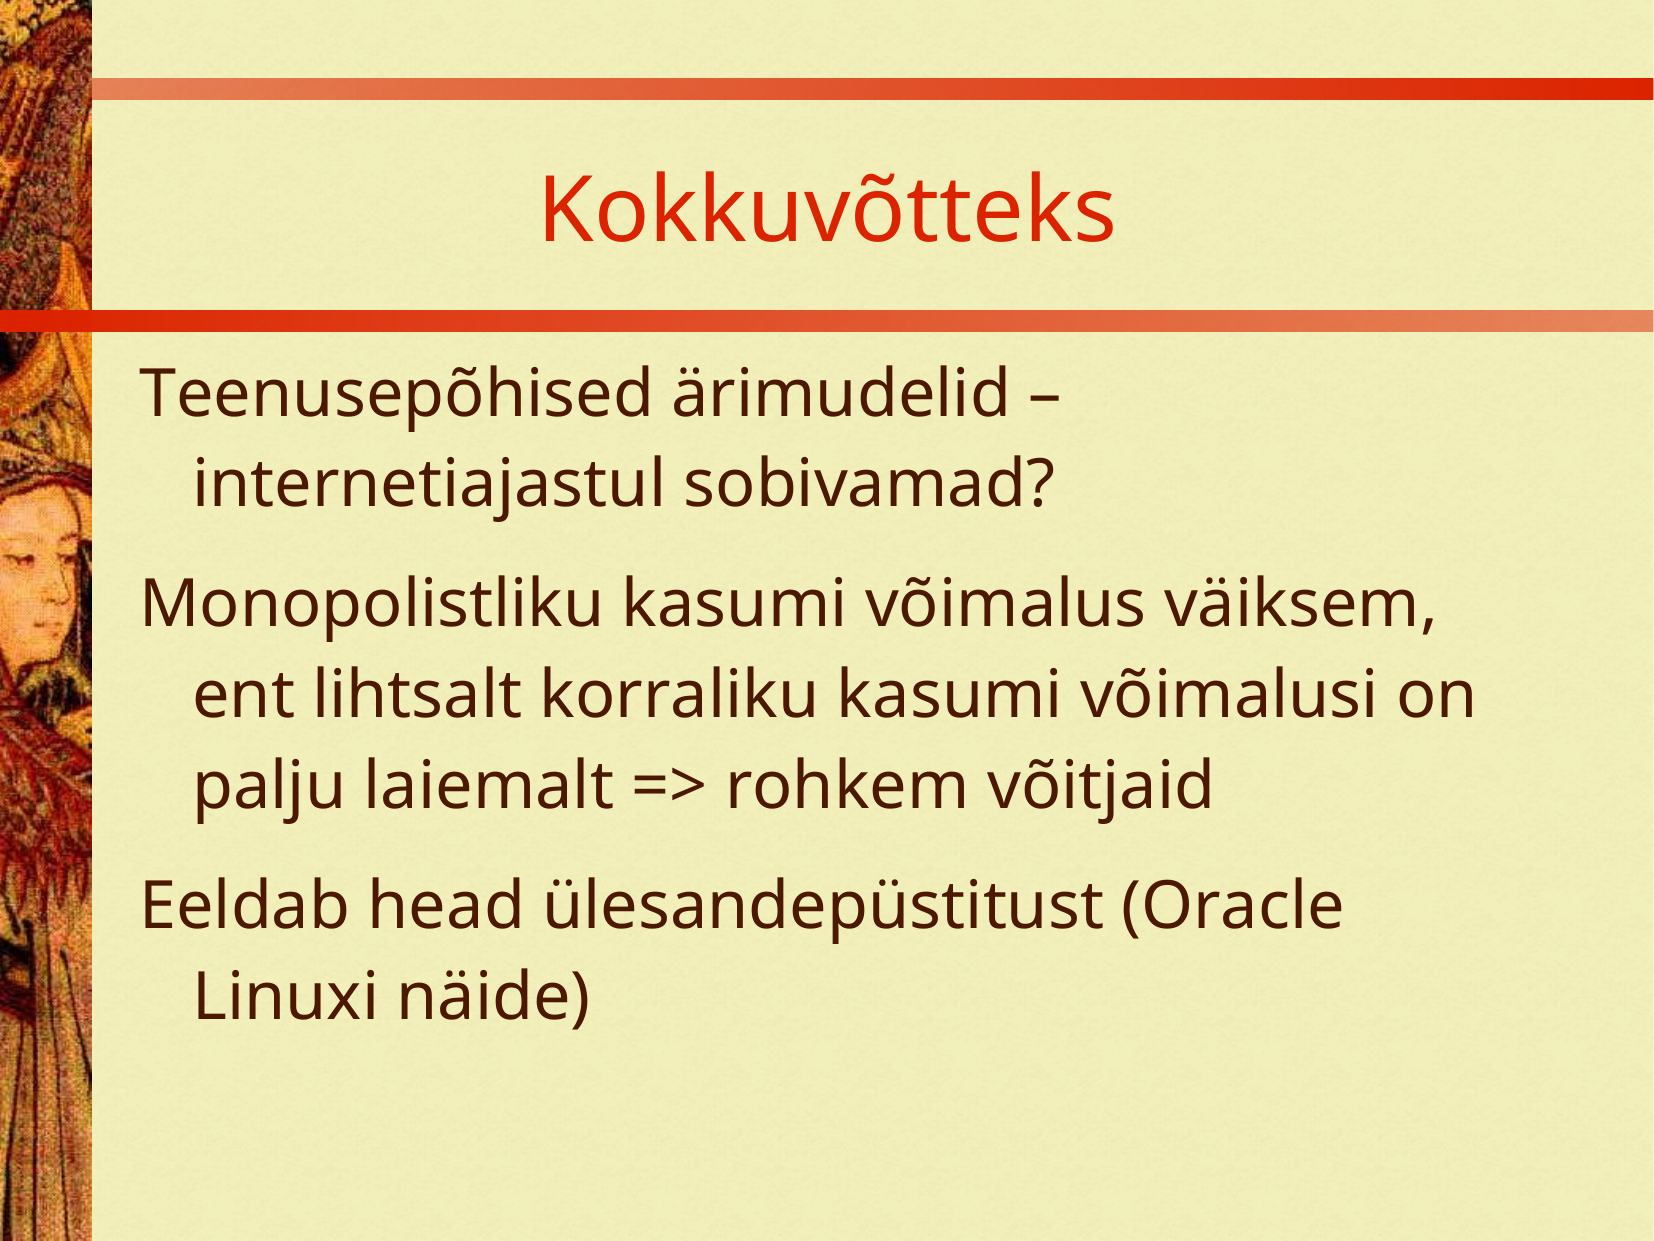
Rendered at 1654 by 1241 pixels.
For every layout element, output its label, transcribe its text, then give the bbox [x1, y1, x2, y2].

picture [0, 0, 1654, 310]
picture [0, 332, 1654, 1241]
title Kokkuvõtteks [121, 110, 1534, 303]
list Teenusepõhised ärimudelid – internetiajastul sobivamad? Monopolistliku kasumi võimalus väiksem, ent lihtsalt korraliku kasumi võimalusi on palju laiemalt => rohkem võitjaid Eeldab head ülesandepüstitust (Oracle Linuxi näide) [121, 344, 1534, 1112]
